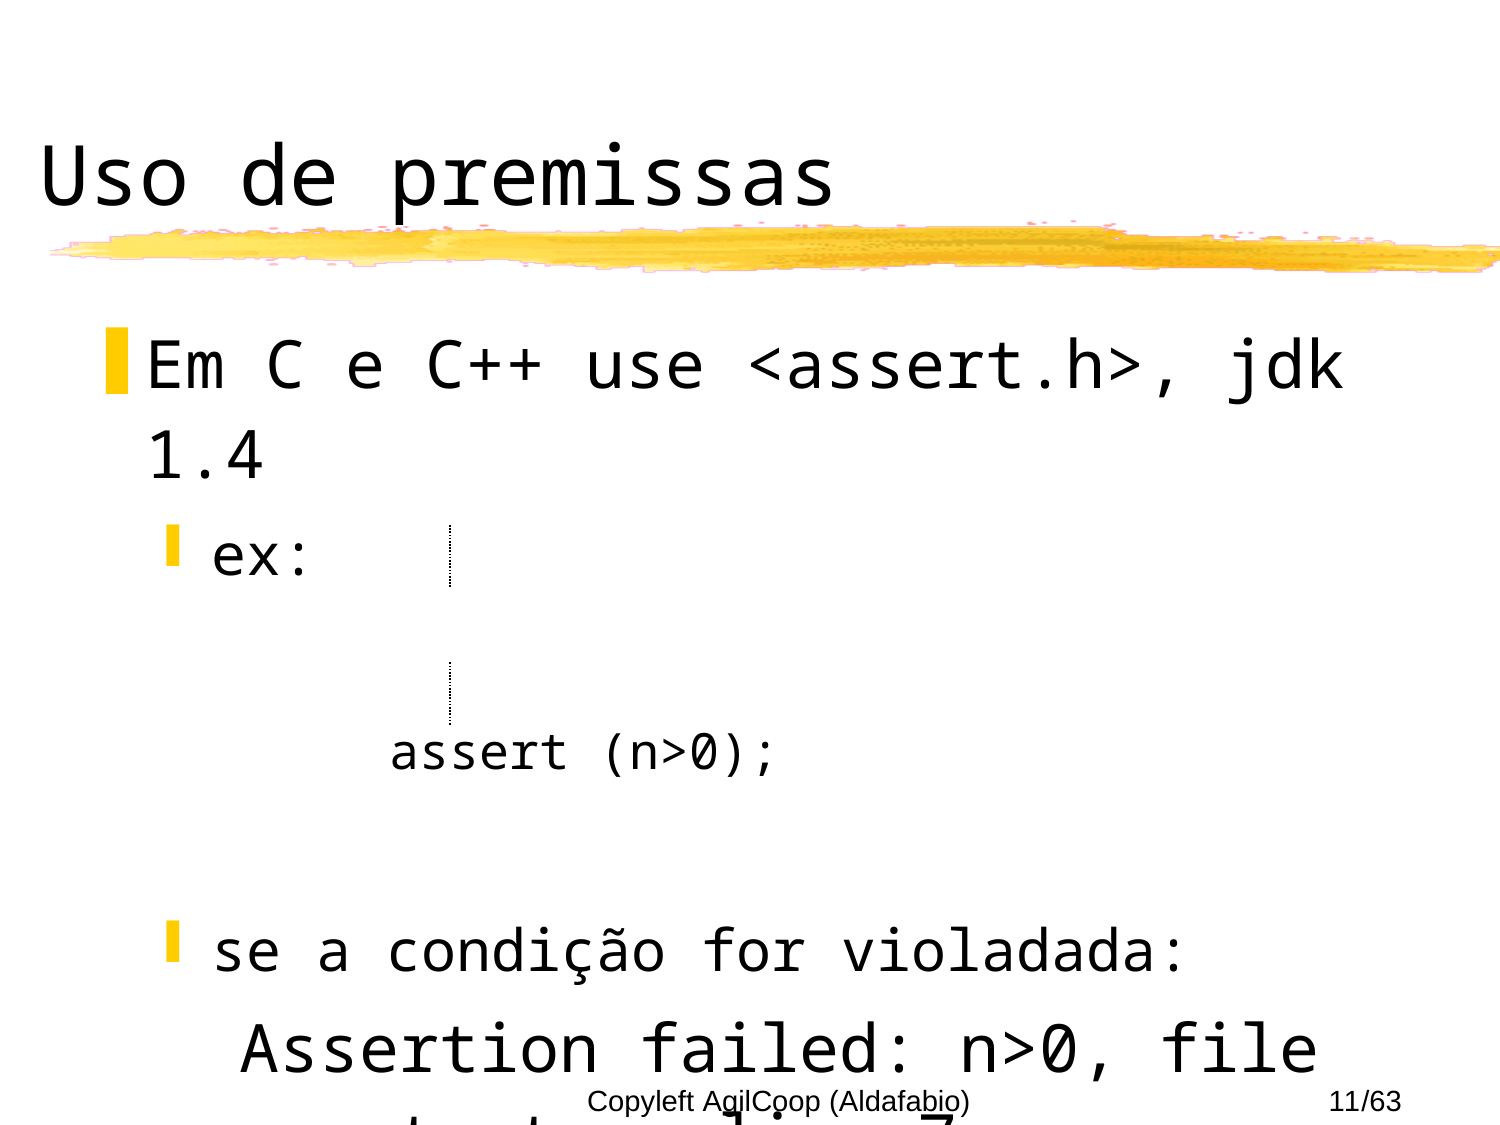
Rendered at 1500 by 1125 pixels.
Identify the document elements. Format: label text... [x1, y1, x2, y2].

list Em C e C++ use <assert.h>, jdk 1.4 ex: assert (n>0); se a condição for violadada: Assertion failed: n>0, file avgtest.c, line 7. Ajuda a identificar “culpados” pelos erros [74, 309, 1417, 1091]
picture [50, 215, 1500, 284]
title Uso de premissas [24, 74, 1488, 238]
